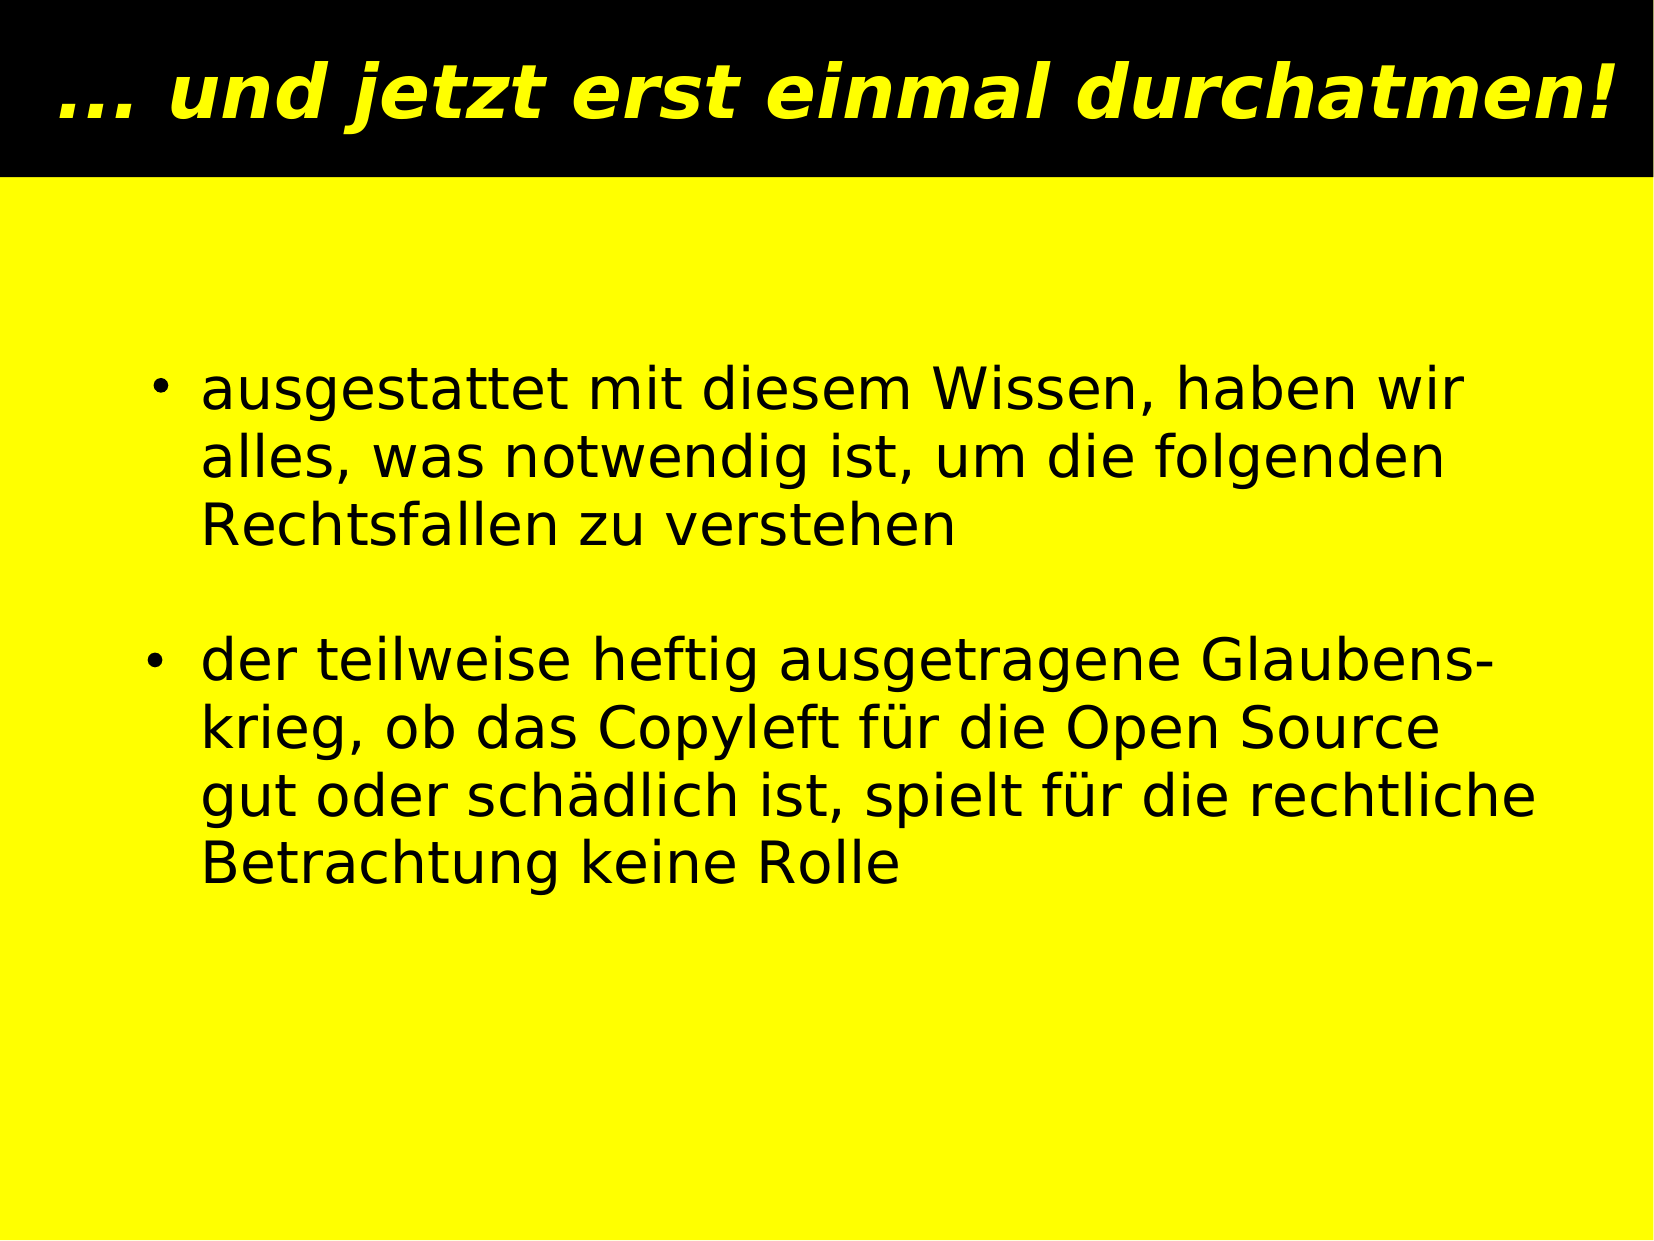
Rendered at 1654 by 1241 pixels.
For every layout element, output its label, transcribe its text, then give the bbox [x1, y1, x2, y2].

text_box [0, 0, 1654, 1241]
text_box ... und jetzt erst einmal durchatmen! [41, 41, 1608, 144]
text_box ausgestattet mit diesem Wissen, haben wir alles, was notwendig ist, um die folgenden Rechtsfallen zu verstehen der teilweise heftig ausgetragene Glaubens- krieg, ob das Copyleft für die Open Source gut oder schädlich ist, spielt für die rechtliche Betrachtung keine Rolle [112, 348, 1554, 906]
